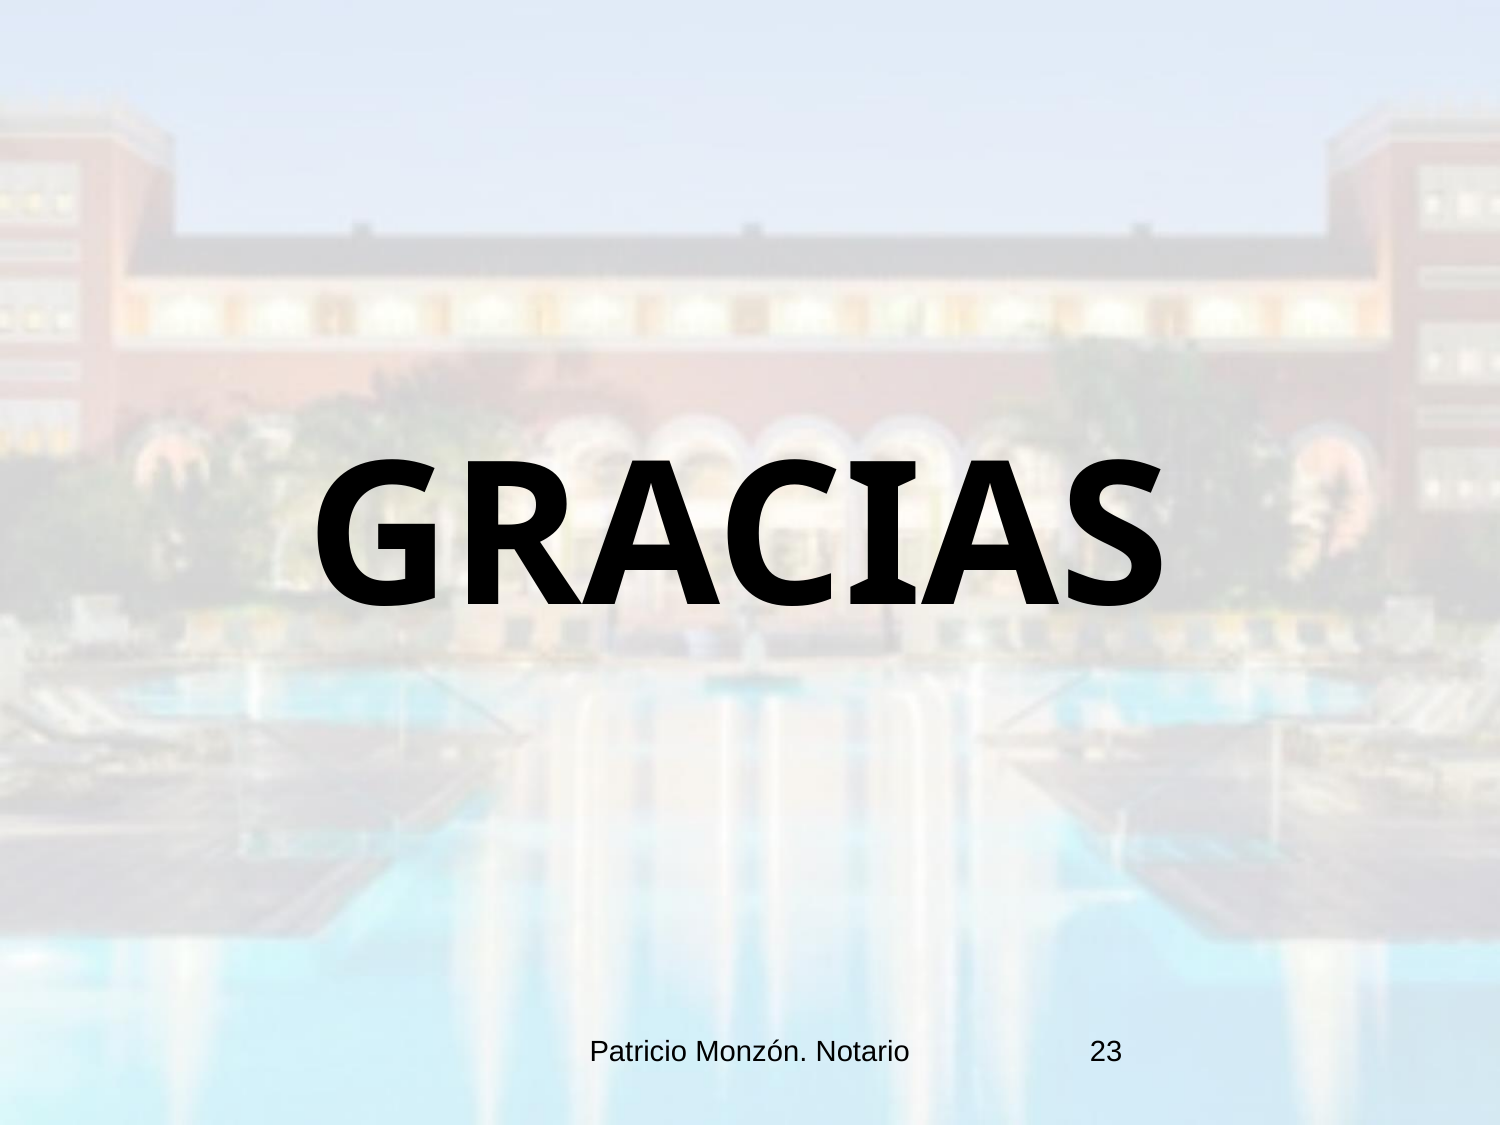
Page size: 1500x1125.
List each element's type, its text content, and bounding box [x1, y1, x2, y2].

text_box GRACIAS [183, 397, 1294, 653]
text_box [1074, 1024, 1426, 1103]
text_box Patricio Monzón. Notario [512, 1024, 988, 1103]
